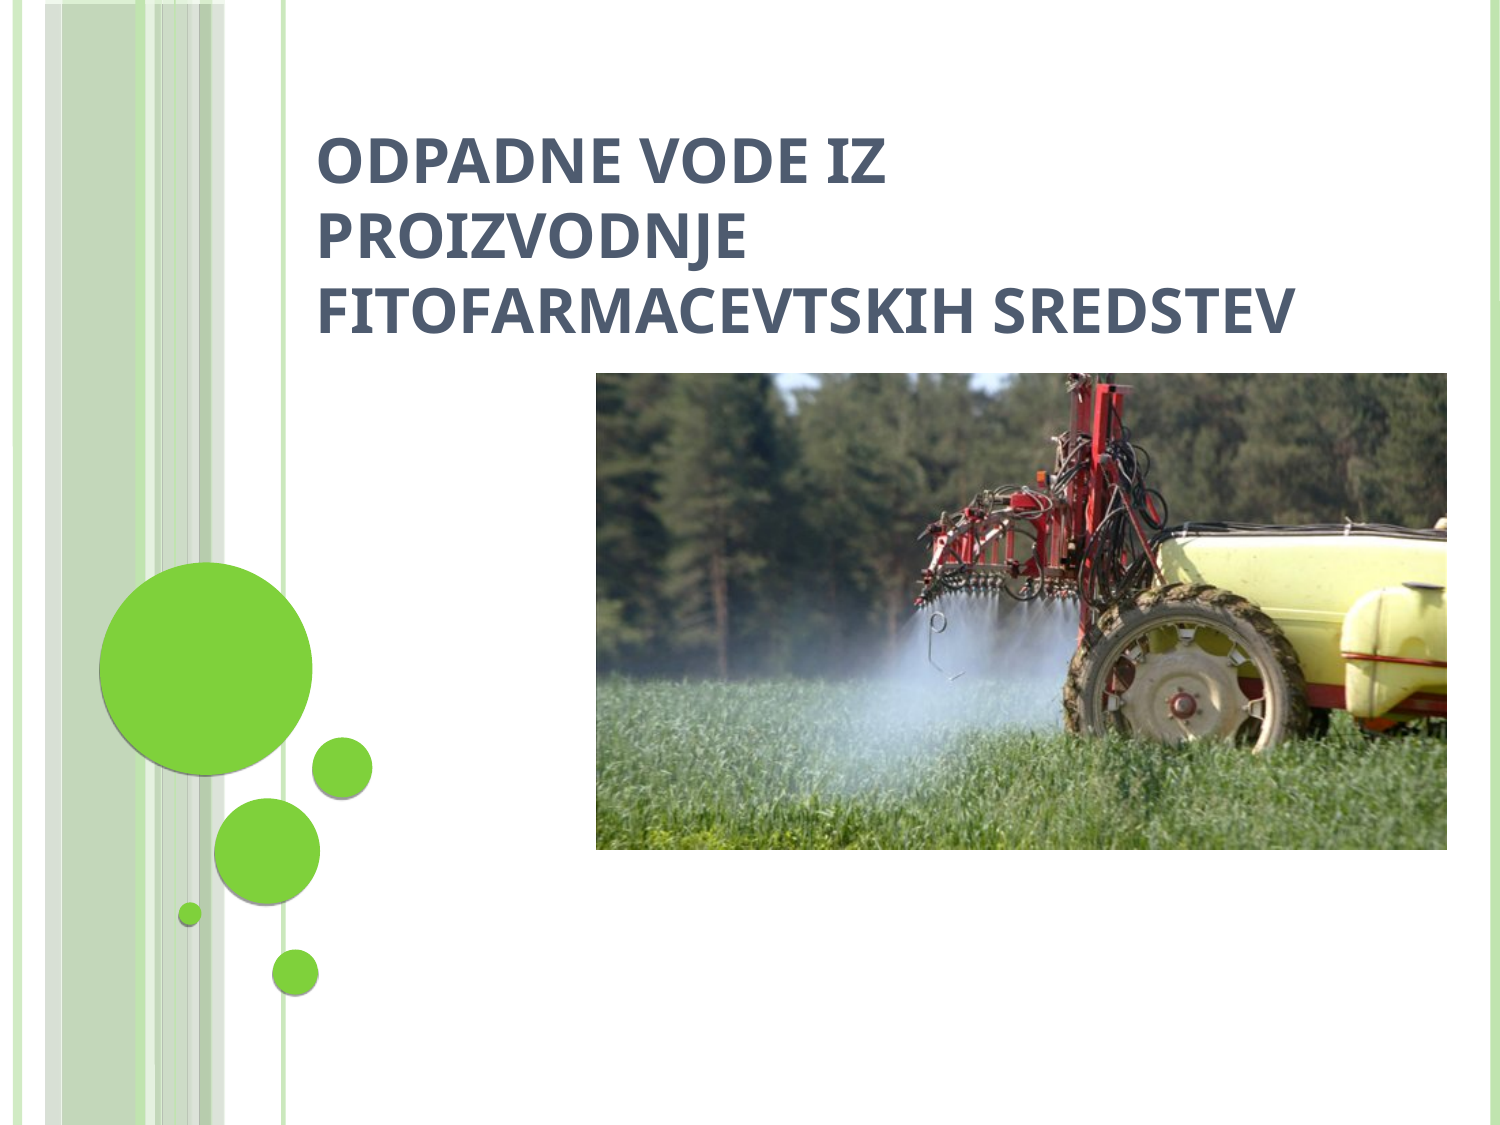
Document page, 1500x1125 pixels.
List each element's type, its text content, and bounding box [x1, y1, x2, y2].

title Odpadne vode iz proizvodnje fitofarmacevtskih sredstev [301, 42, 1314, 354]
picture [596, 373, 1447, 850]
